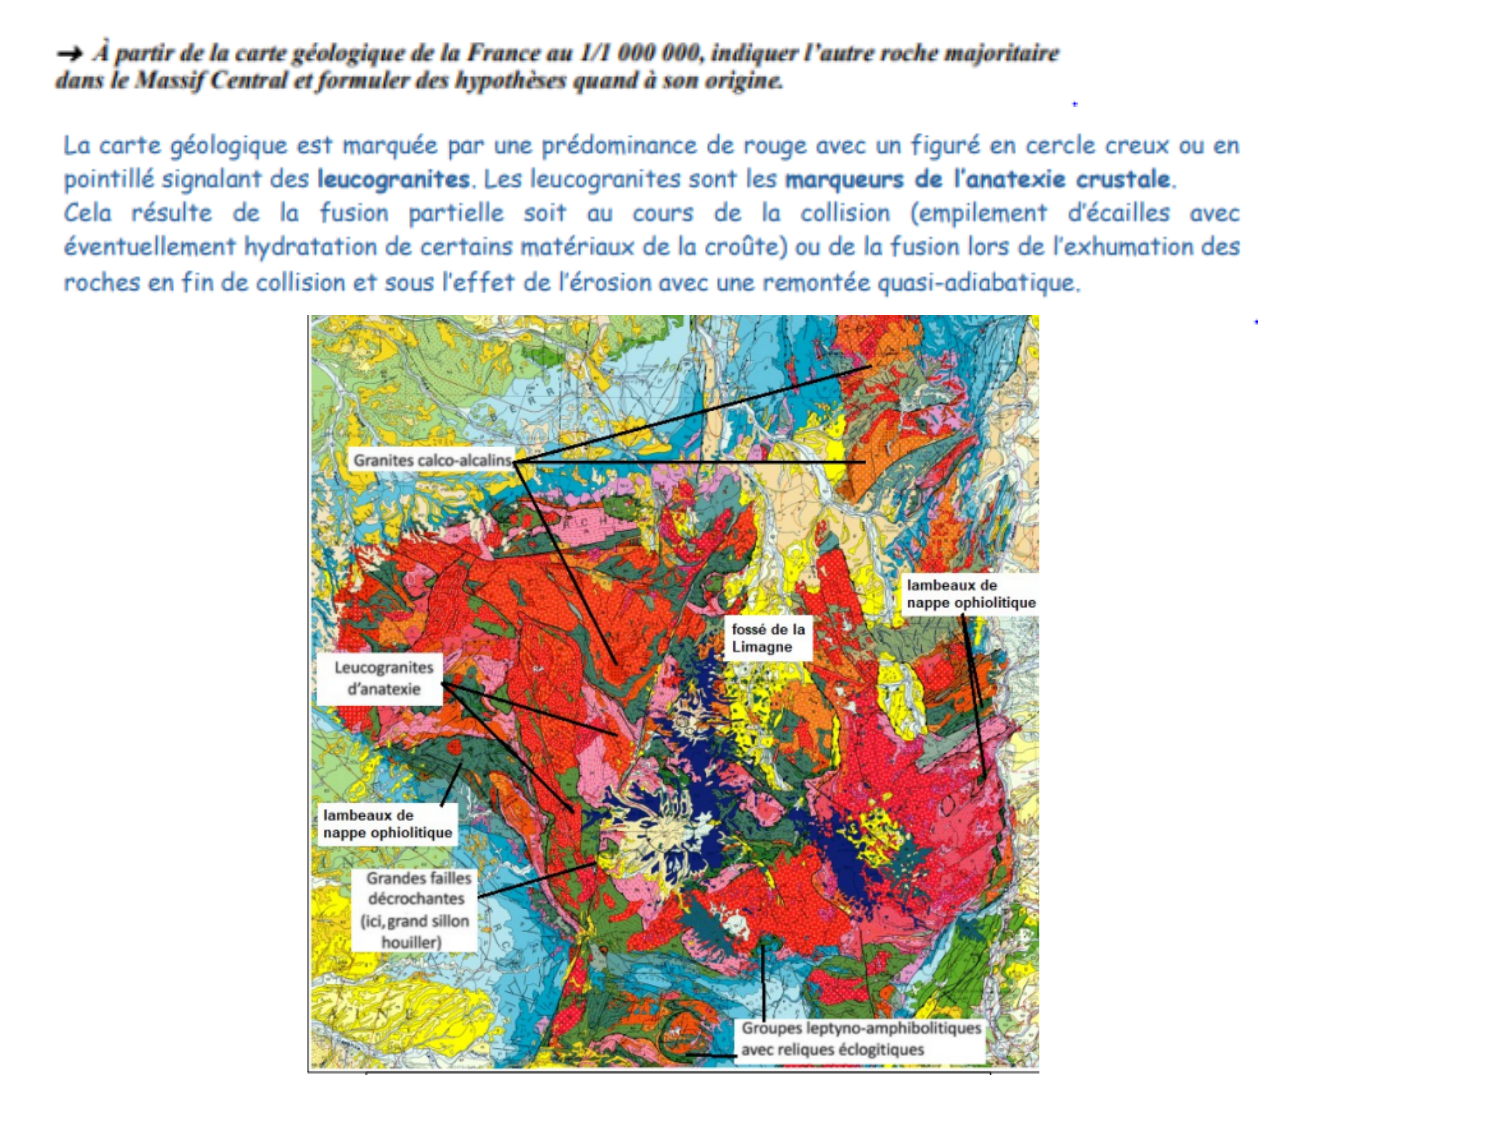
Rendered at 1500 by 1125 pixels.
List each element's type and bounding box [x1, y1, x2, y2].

picture [37, 35, 1258, 1075]
